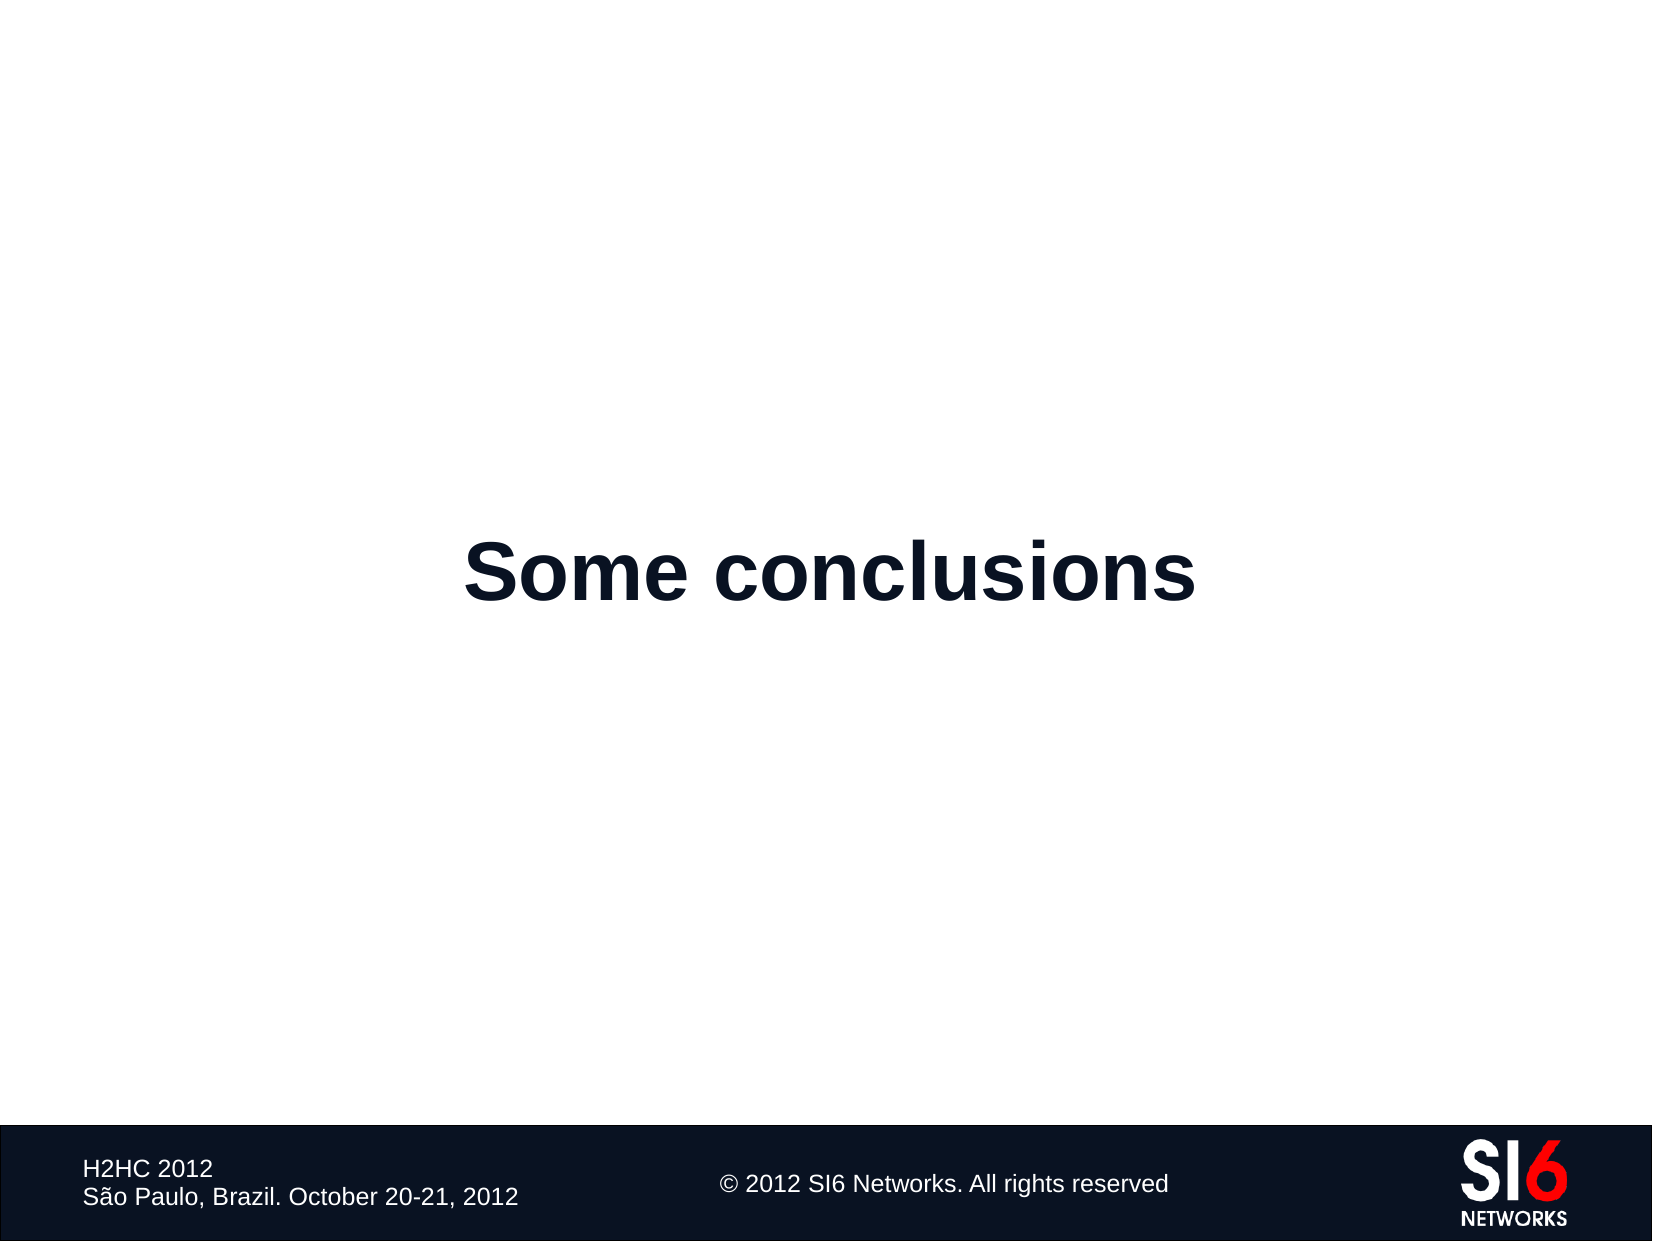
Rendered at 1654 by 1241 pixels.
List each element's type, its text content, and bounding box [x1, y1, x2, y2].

title Some conclusions [86, 467, 1576, 676]
picture [1461, 1139, 1567, 1226]
